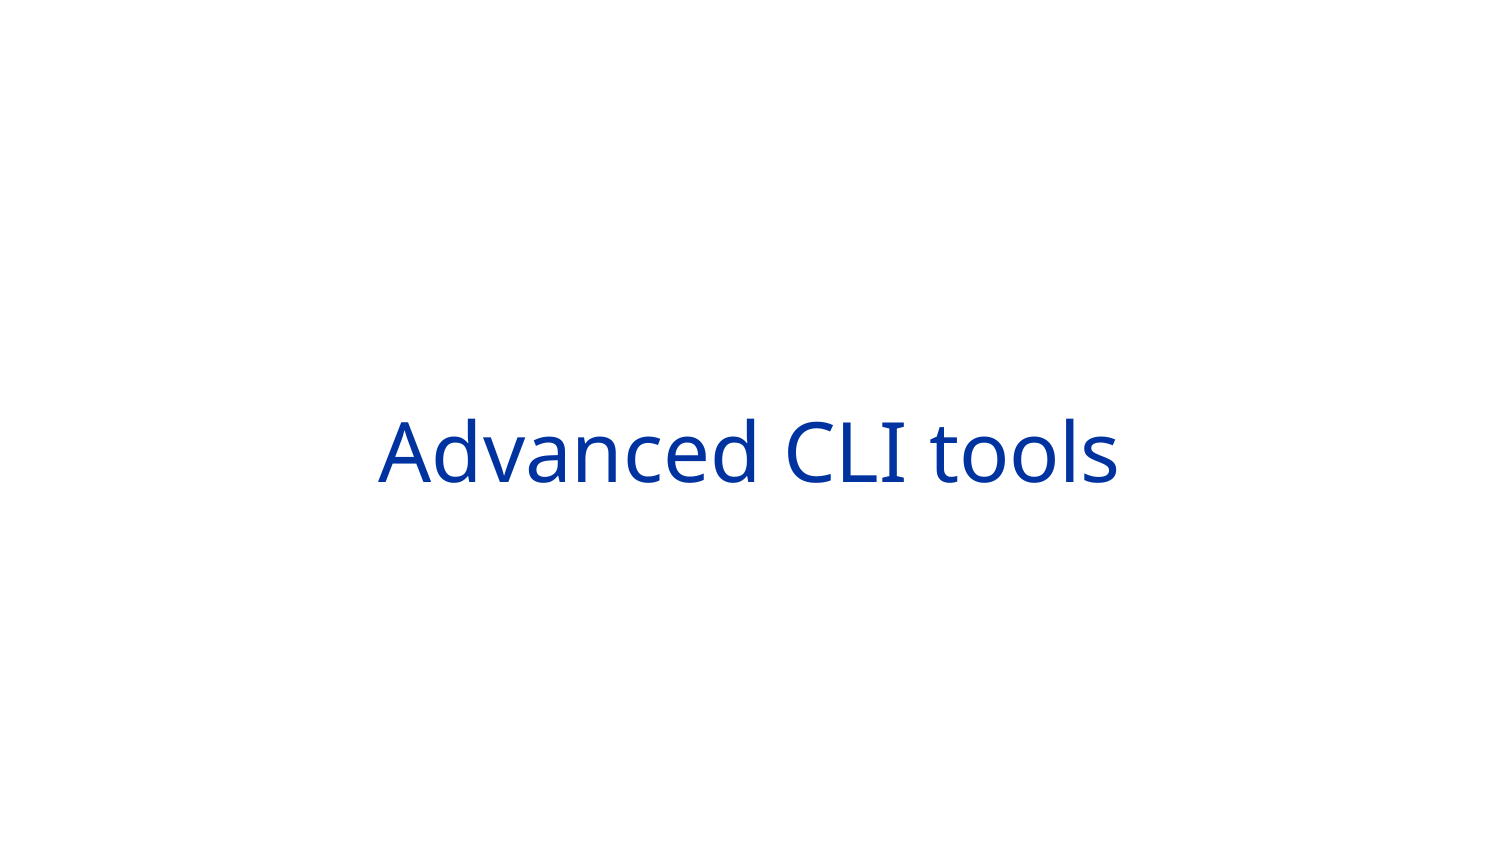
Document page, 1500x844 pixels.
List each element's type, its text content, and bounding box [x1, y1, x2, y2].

subtitle Advanced CLI tools [75, 197, 1425, 687]
